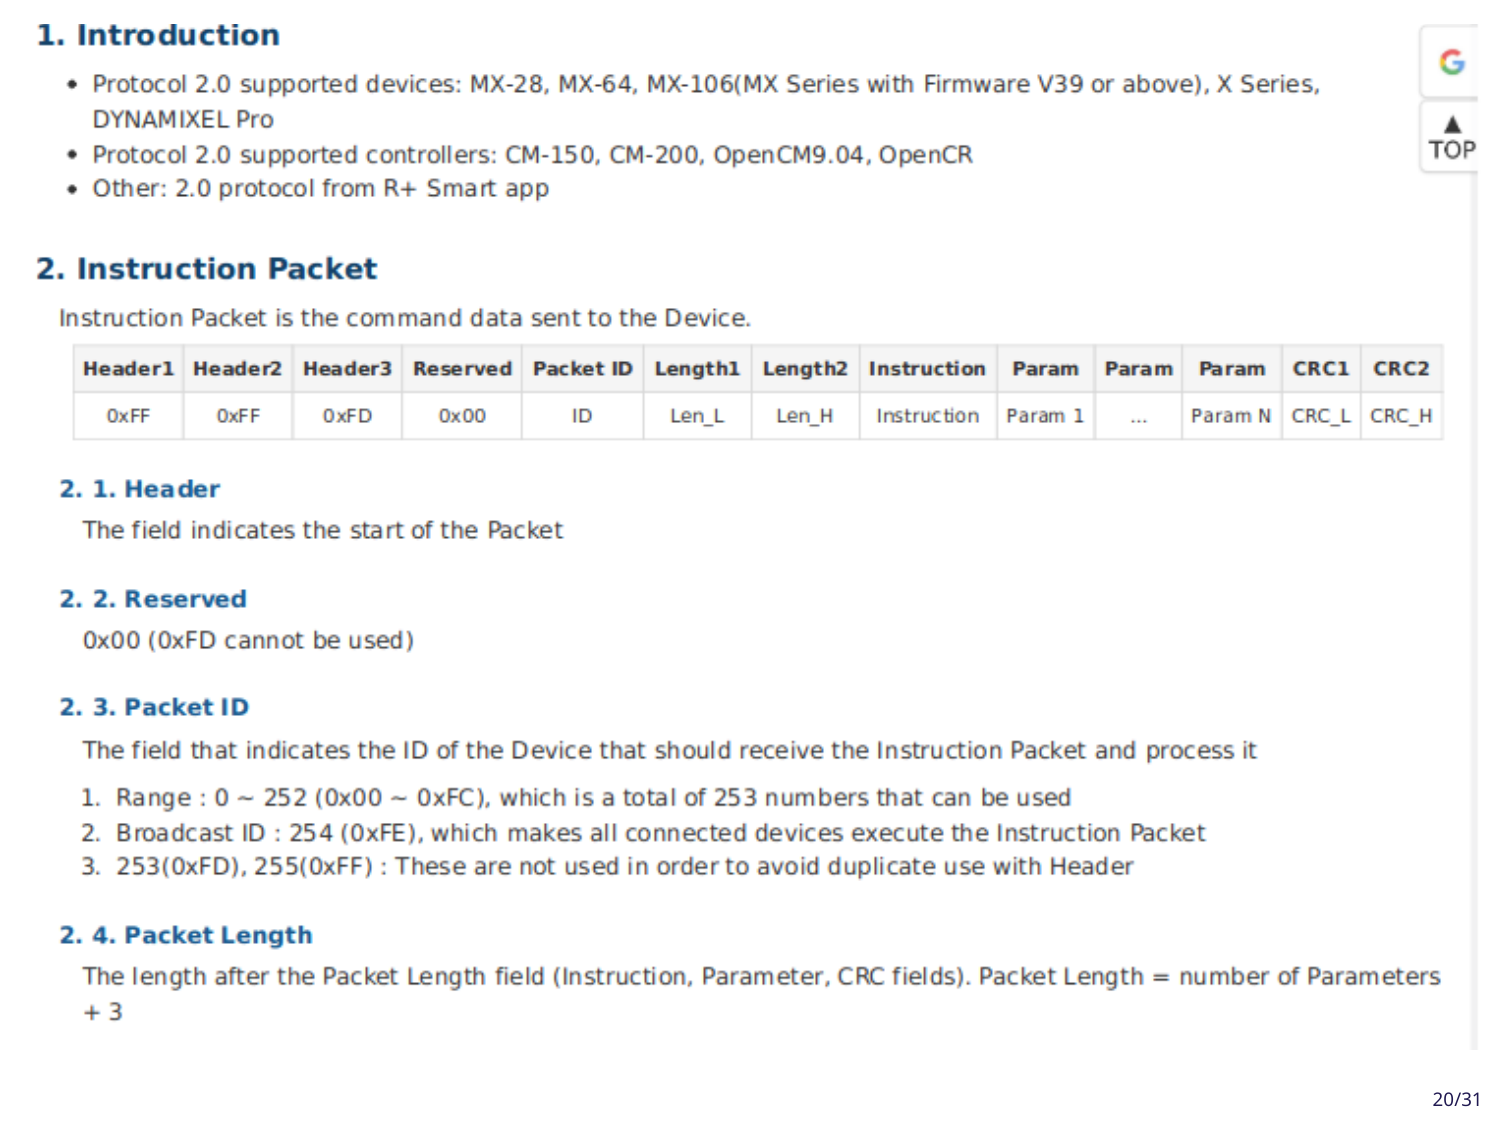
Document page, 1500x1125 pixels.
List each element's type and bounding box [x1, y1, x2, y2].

picture [30, 24, 1492, 1051]
